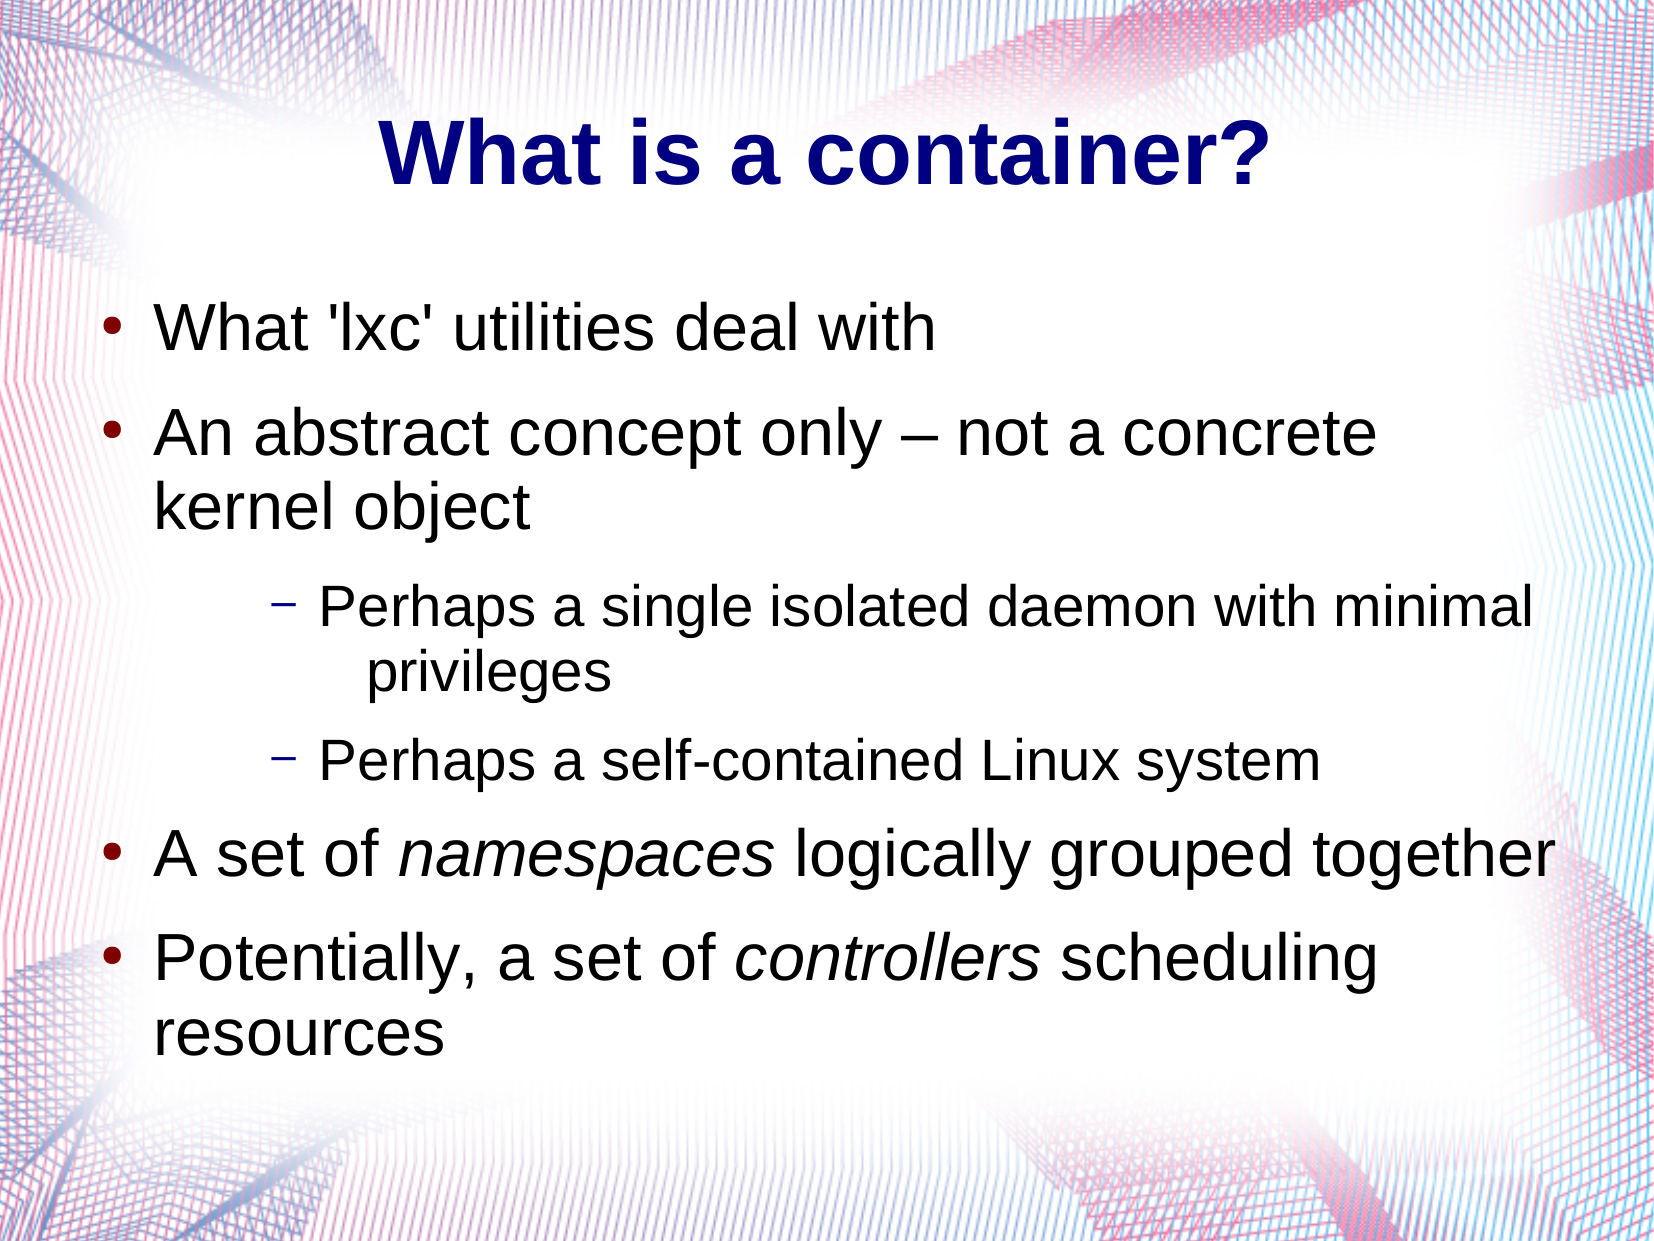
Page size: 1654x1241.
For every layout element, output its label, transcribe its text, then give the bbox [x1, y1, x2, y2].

title What is a container? [82, 56, 1571, 250]
list What 'lxc' utilities deal with An abstract concept only – not a concrete kernel object Perhaps a single isolated daemon with minimal privileges Perhaps a self-contained Linux system A set of namespaces logically grouped together Potentially, a set of controllers scheduling resources [82, 290, 1571, 1094]
picture [0, 0, 1654, 1241]
